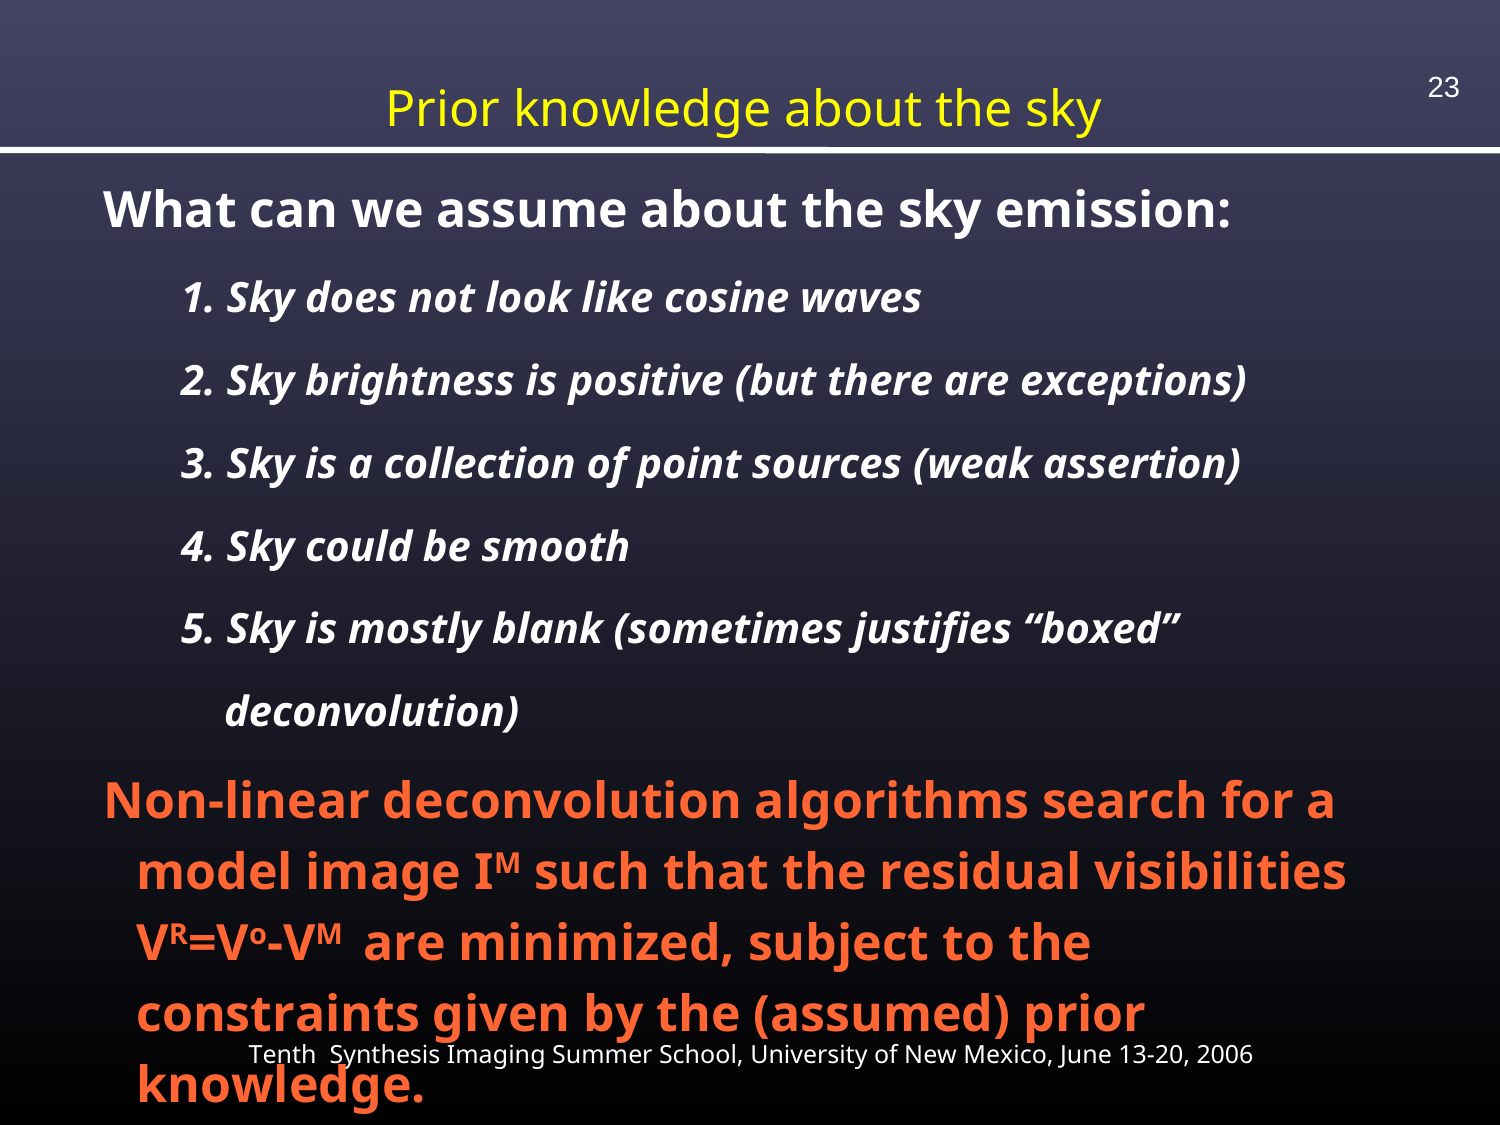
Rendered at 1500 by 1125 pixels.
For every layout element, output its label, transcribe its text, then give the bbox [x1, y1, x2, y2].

subtitle What can we assume about the sky emission: 1. Sky does not look like cosine waves 2. Sky brightness is positive (but there are exceptions) 3. Sky is a collection of point sources (weak assertion) 4. Sky could be smooth 5. Sky is mostly blank (sometimes justifies “boxed” deconvolution) Non-linear deconvolution algorithms search for a model image IM such that the residual visibilities VR=Vo-VM are minimized, subject to the constraints given by the (assumed) prior knowledge. [104, 173, 1380, 1003]
title Prior knowledge about the sky [112, 62, 1375, 151]
